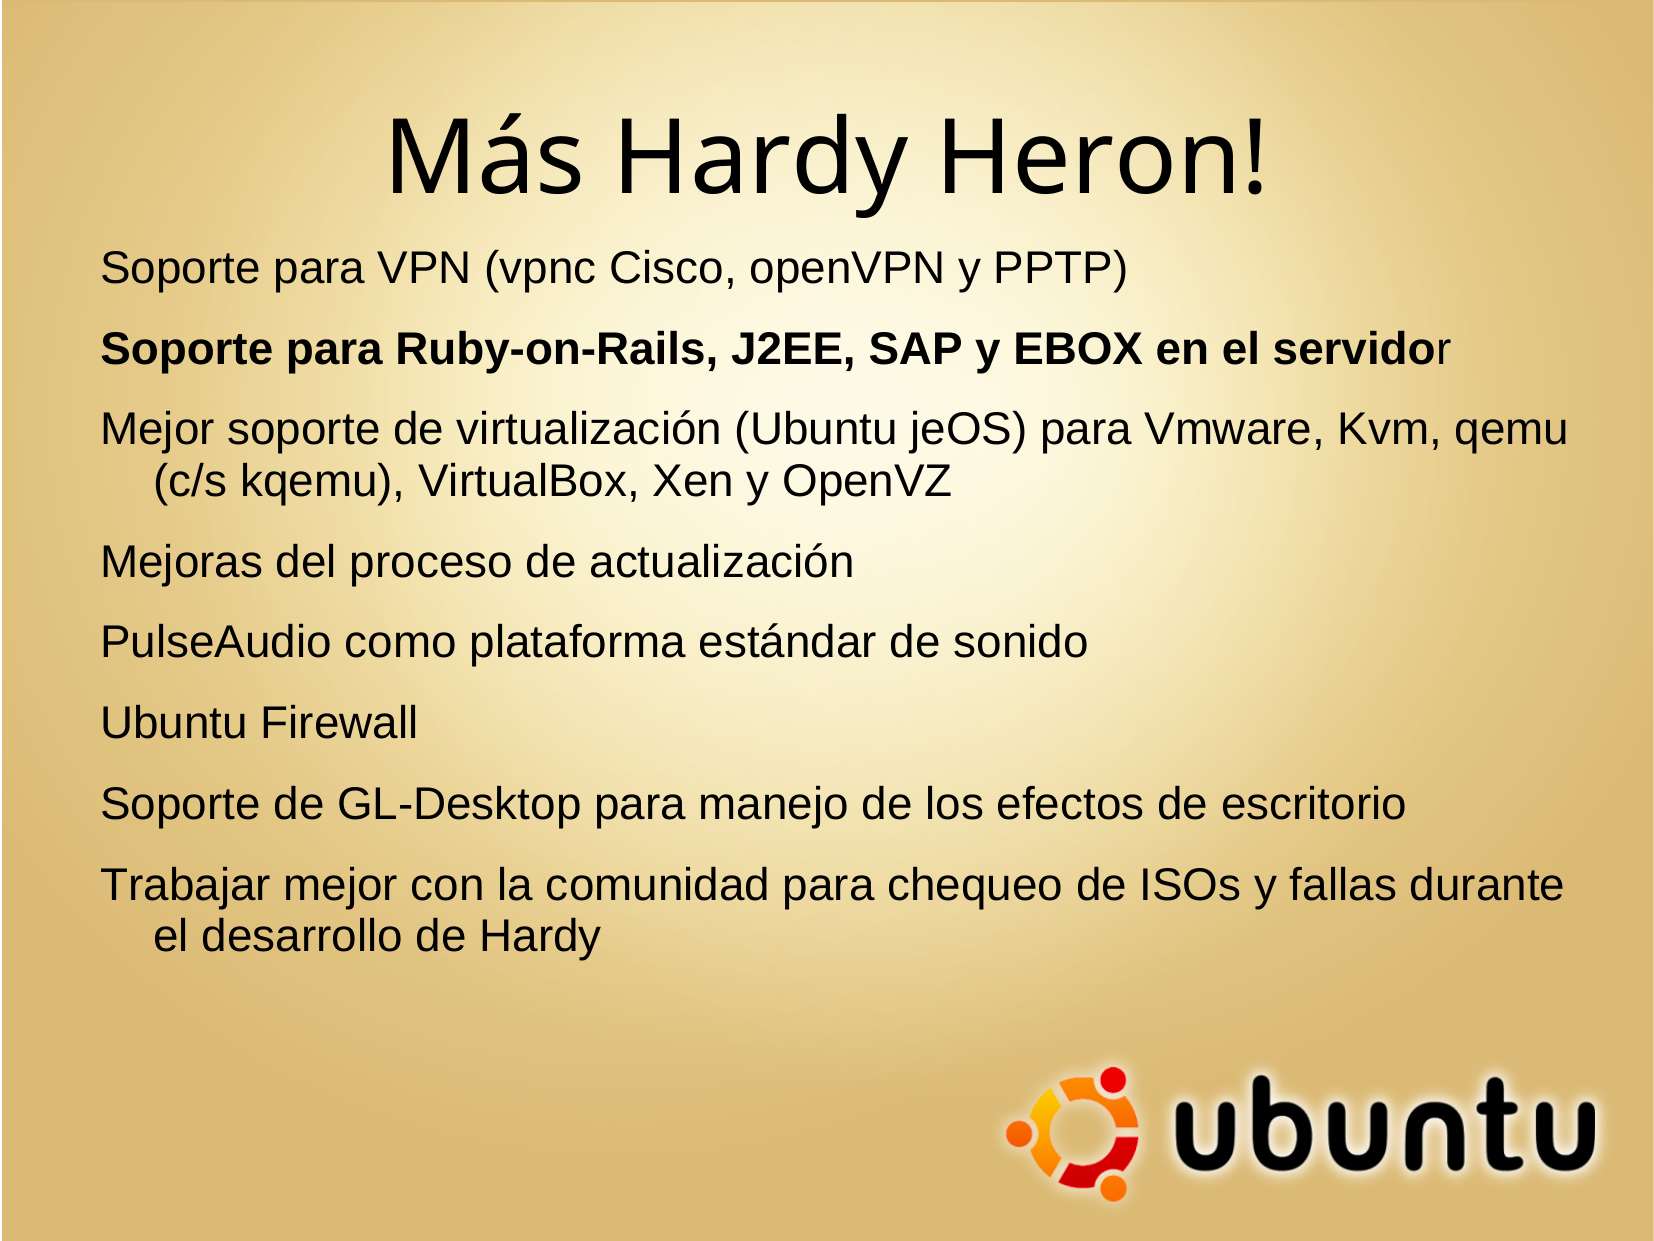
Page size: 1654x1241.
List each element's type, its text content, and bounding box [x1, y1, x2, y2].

list Soporte para VPN (vpnc Cisco, openVPN y PPTP) Soporte para Ruby-on-Rails, J2EE, SAP y EBOX en el servidor Mejor soporte de virtualización (Ubuntu jeOS) para Vmware, Kvm, qemu (c/s kqemu), VirtualBox, Xen y OpenVZ Mejoras del proceso de actualización PulseAudio como plataforma estándar de sonido Ubuntu Firewall Soporte de GL-Desktop para manejo de los efectos de escritorio Trabajar mejor con la comunidad para chequeo de ISOs y fallas durante el desarrollo de Hardy [82, 242, 1571, 1241]
title Más Hardy Heron! [82, 49, 1571, 242]
picture [2, 0, 1654, 1241]
